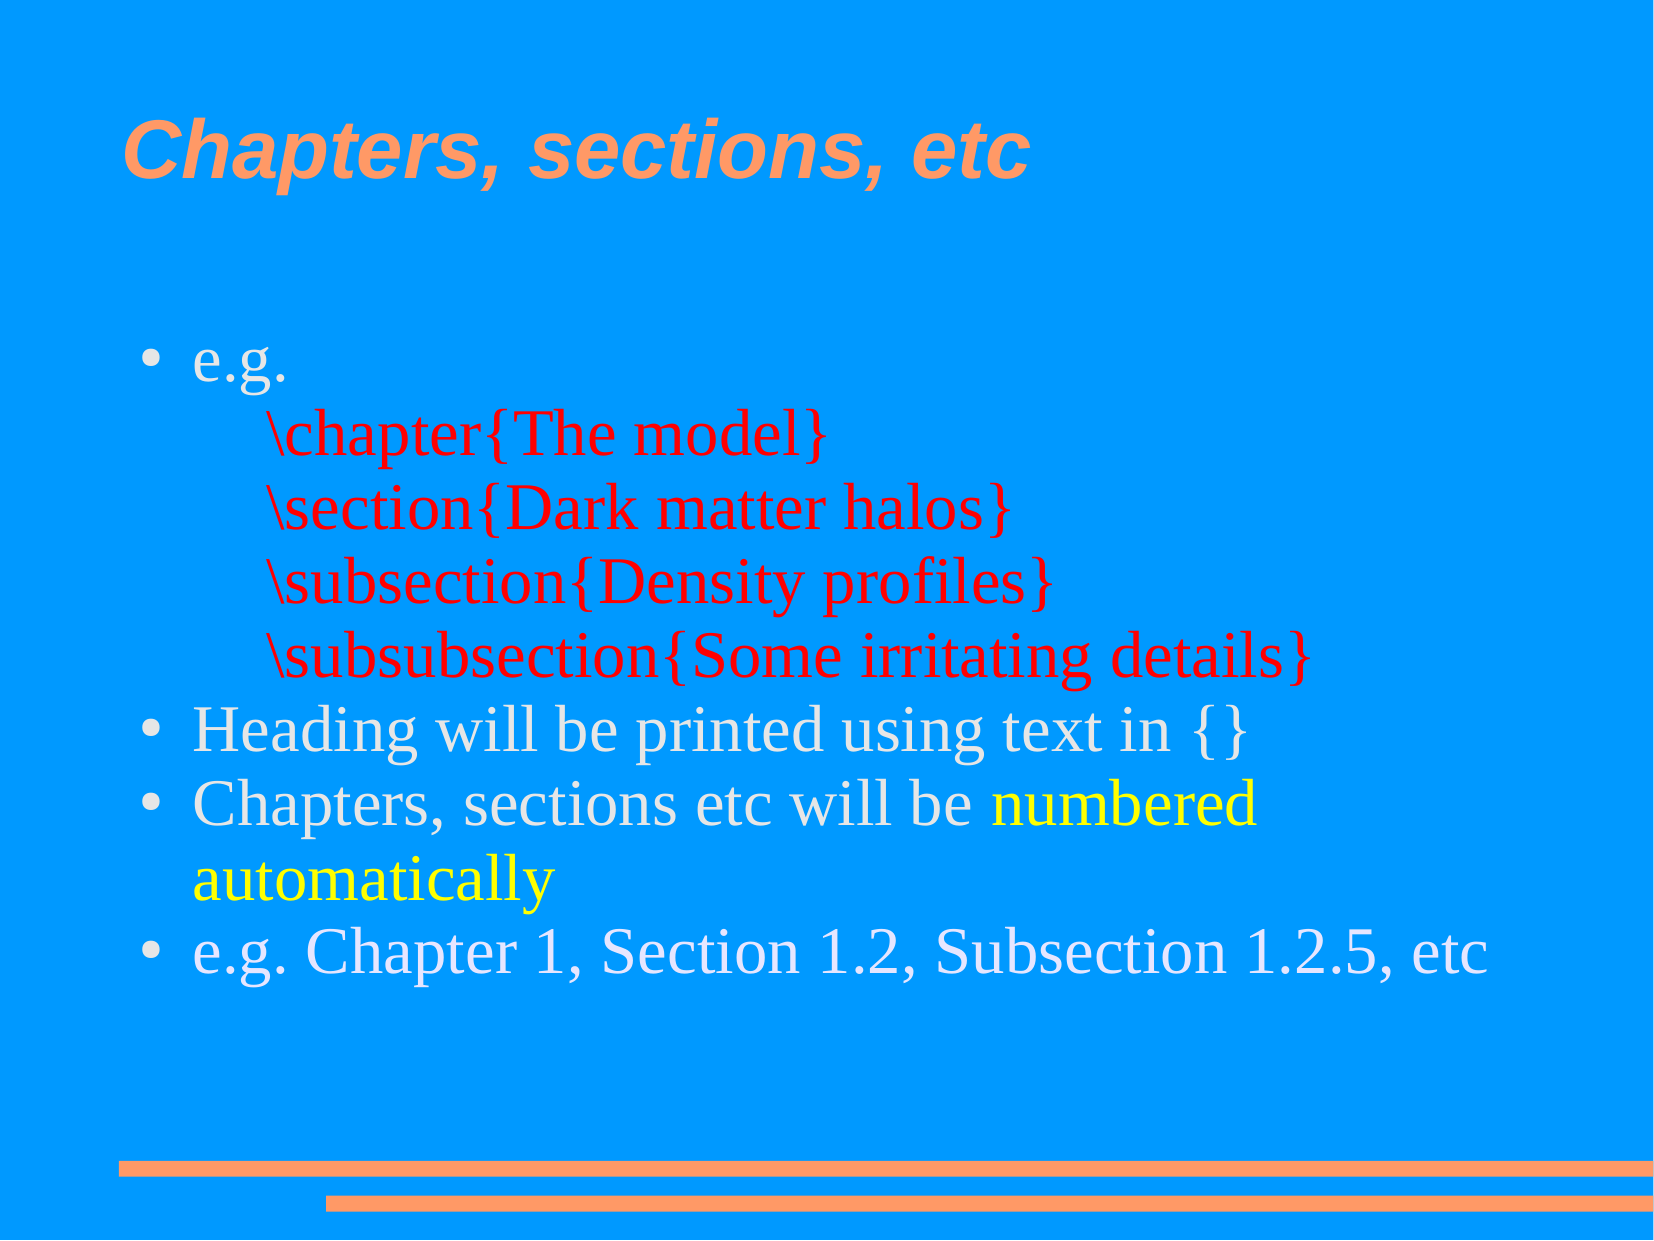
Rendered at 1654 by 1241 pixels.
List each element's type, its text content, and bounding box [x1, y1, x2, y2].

list e.g. \chapter{The model} \section{Dark matter halos} \subsection{Density profiles} \subsubsection{Some irritating details} Heading will be printed using text in {} Chapters, sections etc will be numbered automatically e.g. Chapter 1, Section 1.2, Subsection 1.2.5, etc [121, 322, 1561, 1132]
title Chapters, sections, etc [121, 46, 1534, 254]
